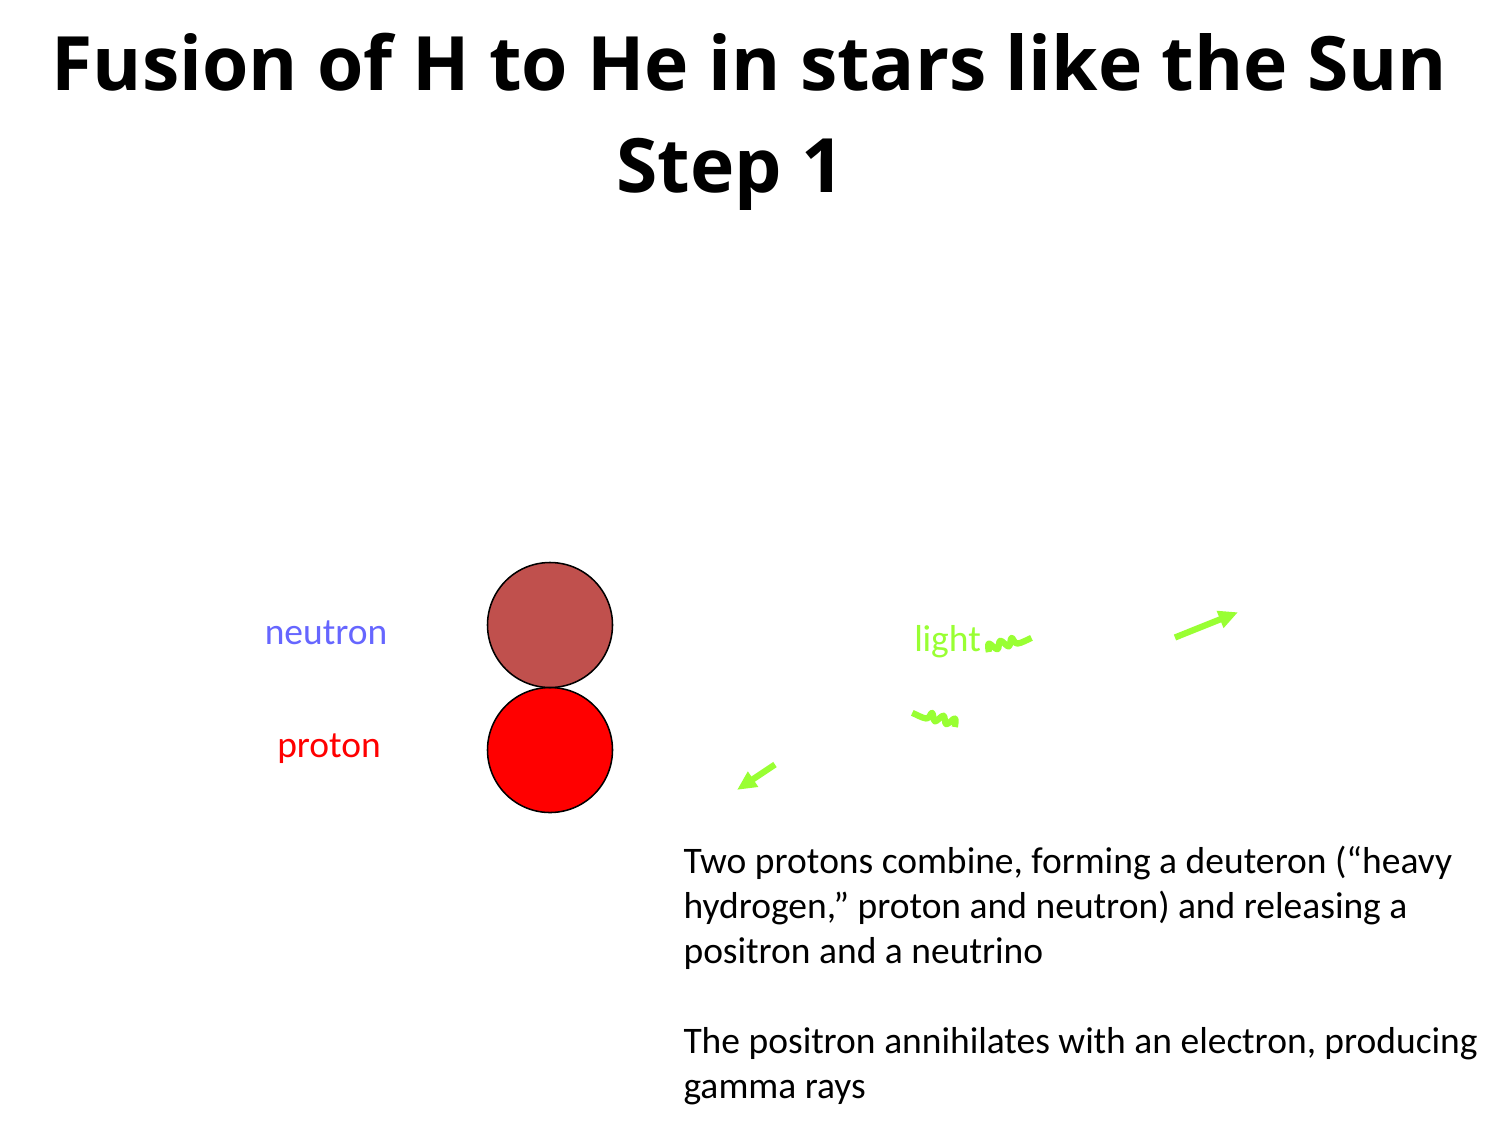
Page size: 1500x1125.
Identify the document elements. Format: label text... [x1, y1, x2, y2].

text_box light [899, 606, 1213, 667]
text_box neutron [249, 599, 450, 660]
text_box proton [262, 712, 438, 773]
text_box [487, 562, 613, 813]
title Fusion of H to He in stars like the Sun Step 1 [30, 25, 1471, 200]
text_box Two protons combine, forming a deuteron (“heavy hydrogen,” proton and neutron) and releasing a positron and a neutrino The positron annihilates with an electron, producing gamma rays [668, 828, 1500, 1114]
